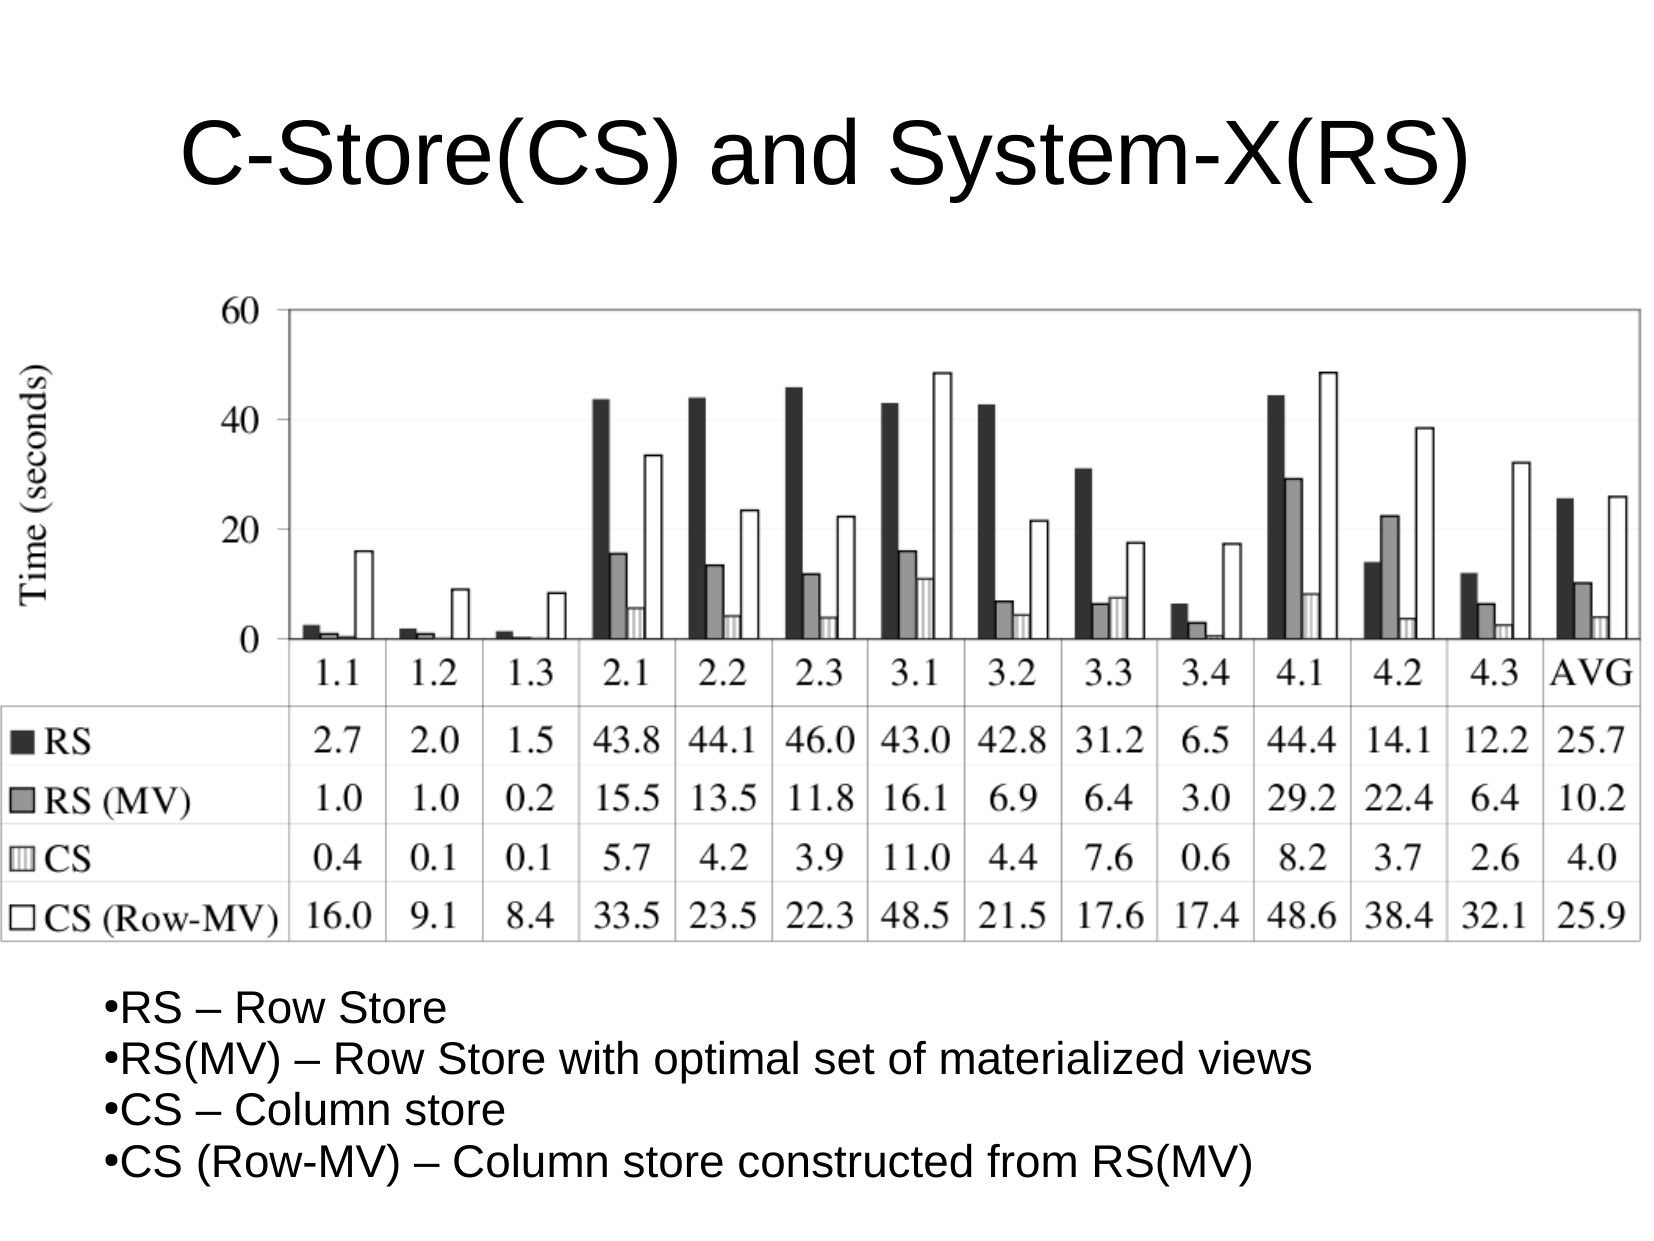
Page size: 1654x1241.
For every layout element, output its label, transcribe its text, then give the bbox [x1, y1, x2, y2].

title C-Store(CS) and System-X(RS) [82, 56, 1571, 250]
text_box RS – Row Store RS(MV) – Row Store with optimal set of materialized views CS – Column store CS (Row-MV) – Column store constructed from RS(MV) [88, 974, 1329, 1195]
picture [0, 292, 1646, 947]
